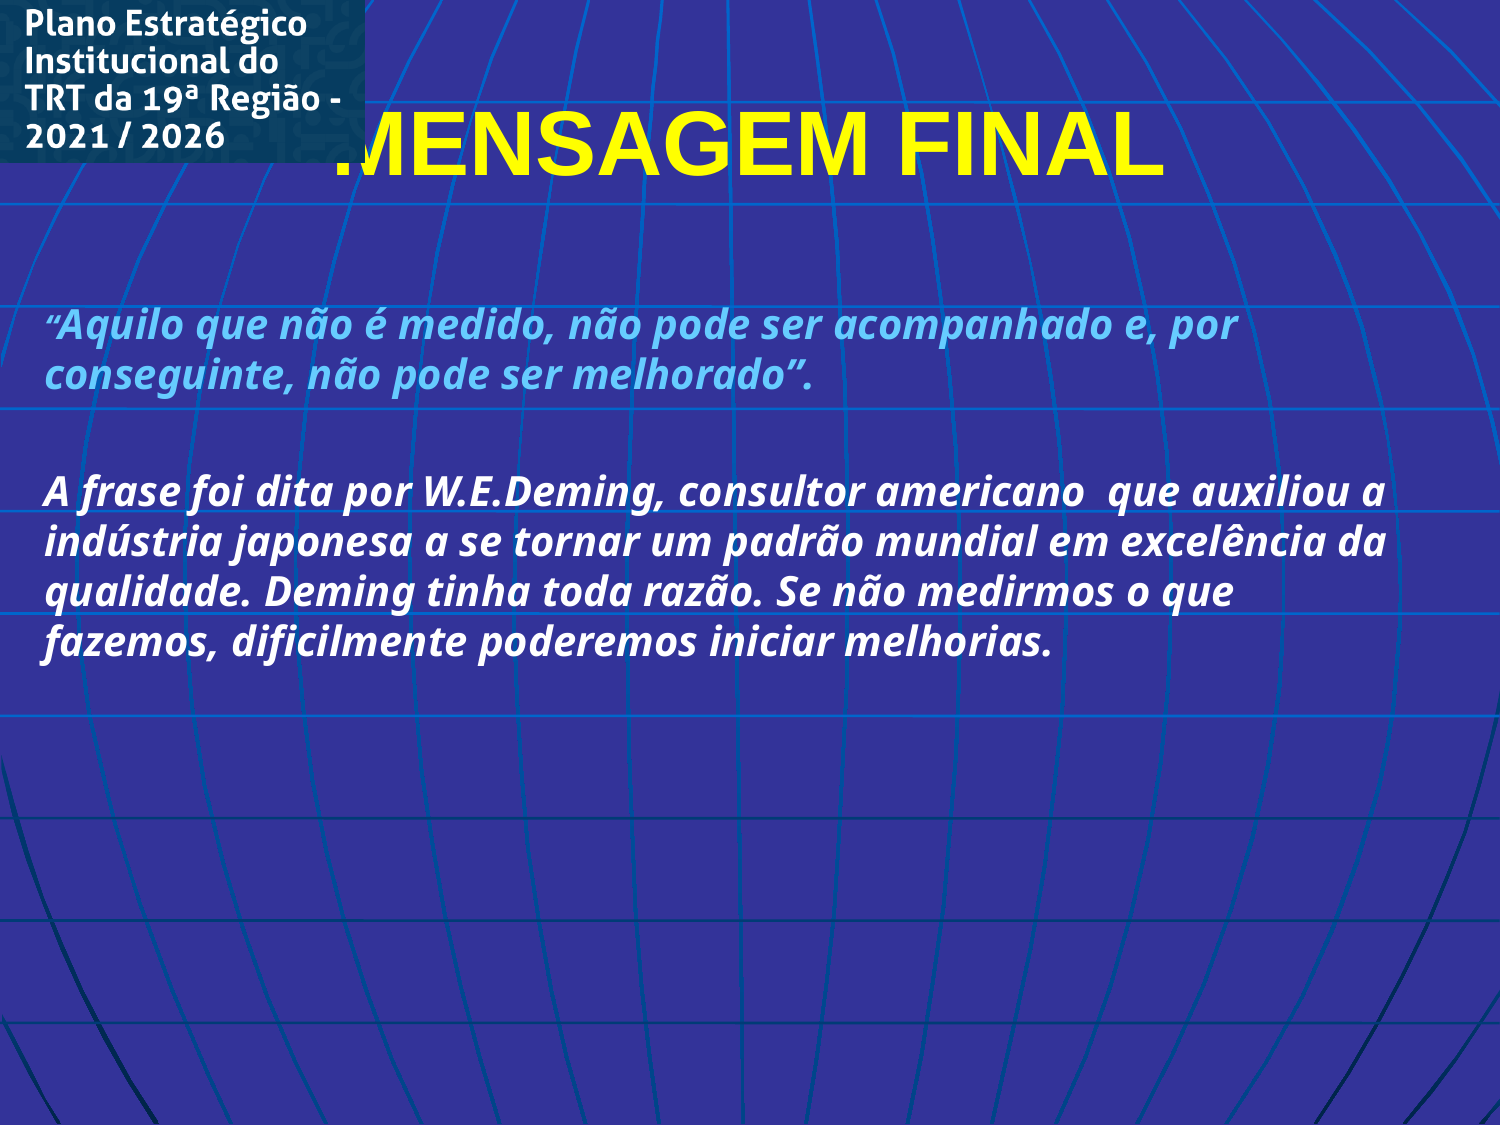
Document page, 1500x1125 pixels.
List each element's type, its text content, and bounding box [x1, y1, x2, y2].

picture [0, 0, 365, 163]
title MENSAGEM FINAL [75, 45, 1425, 233]
text_box “Aquilo que não é medido, não pode ser acompanhado e, por conseguinte, não pode ser melhorado”. A frase foi dita por W.E.Deming, consultor americano que auxiliou a indústria japonesa a se tornar um padrão mundial em excelência da qualidade. Deming tinha toda razão. Se não medirmos o que fazemos, dificilmente poderemos iniciar melhorias. [29, 290, 1436, 823]
